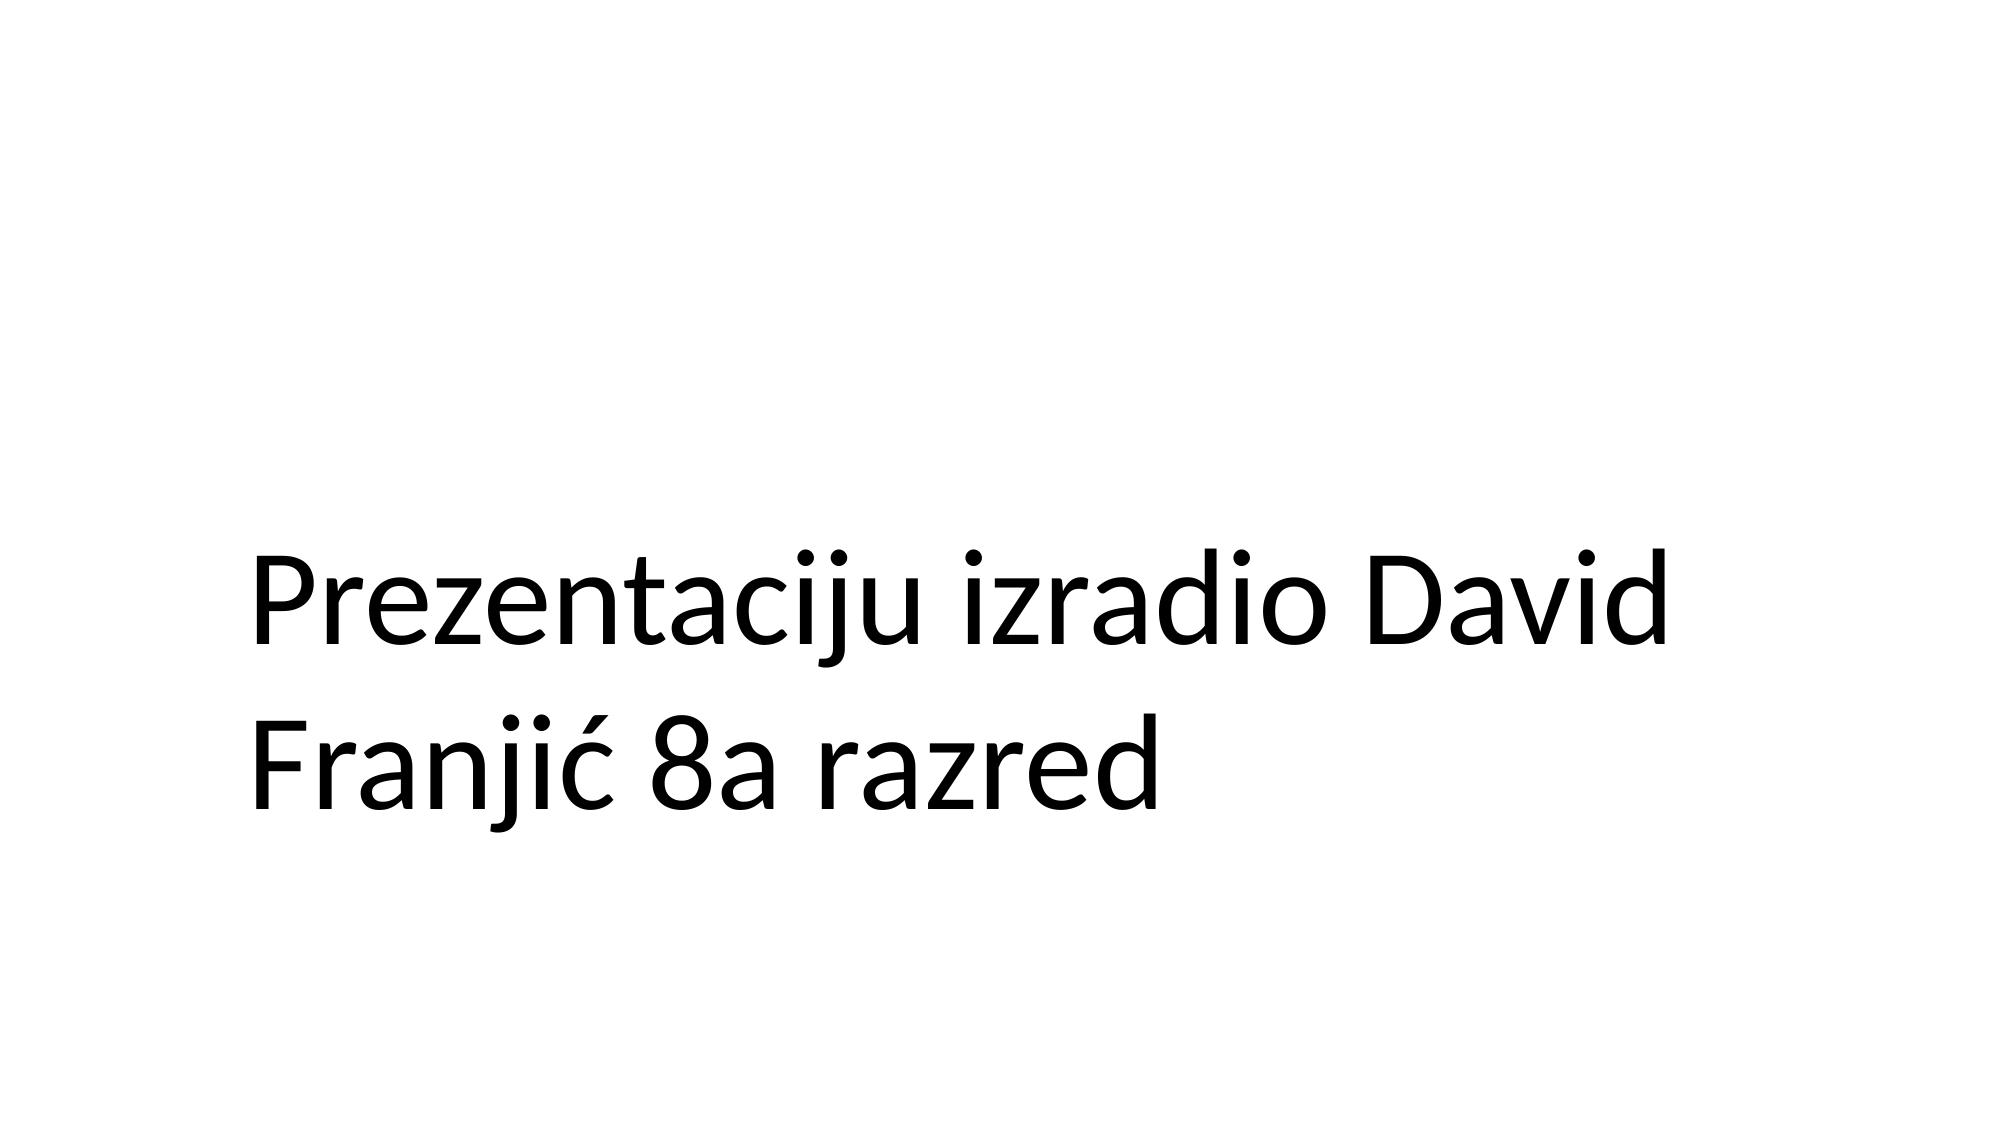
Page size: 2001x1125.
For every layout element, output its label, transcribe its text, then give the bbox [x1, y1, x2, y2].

text_box Prezentaciju izradio David Franjić 8a razred [232, 499, 1700, 848]
